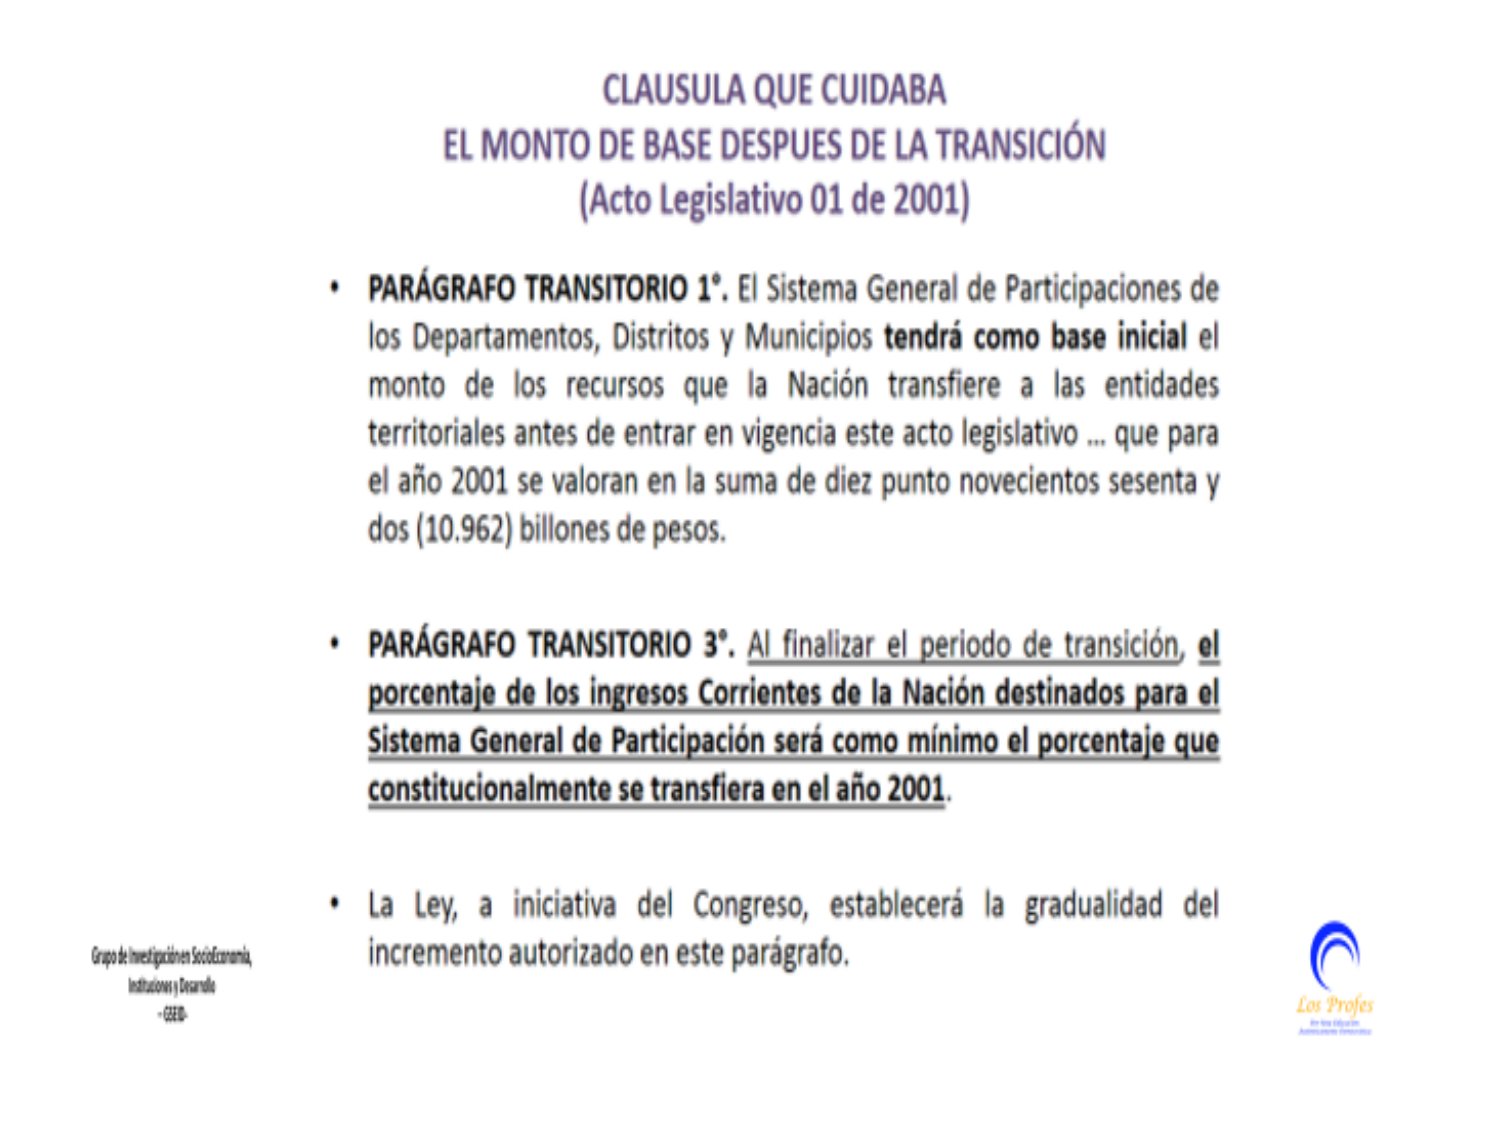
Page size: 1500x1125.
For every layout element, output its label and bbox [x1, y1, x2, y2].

picture [78, 29, 1389, 1059]
